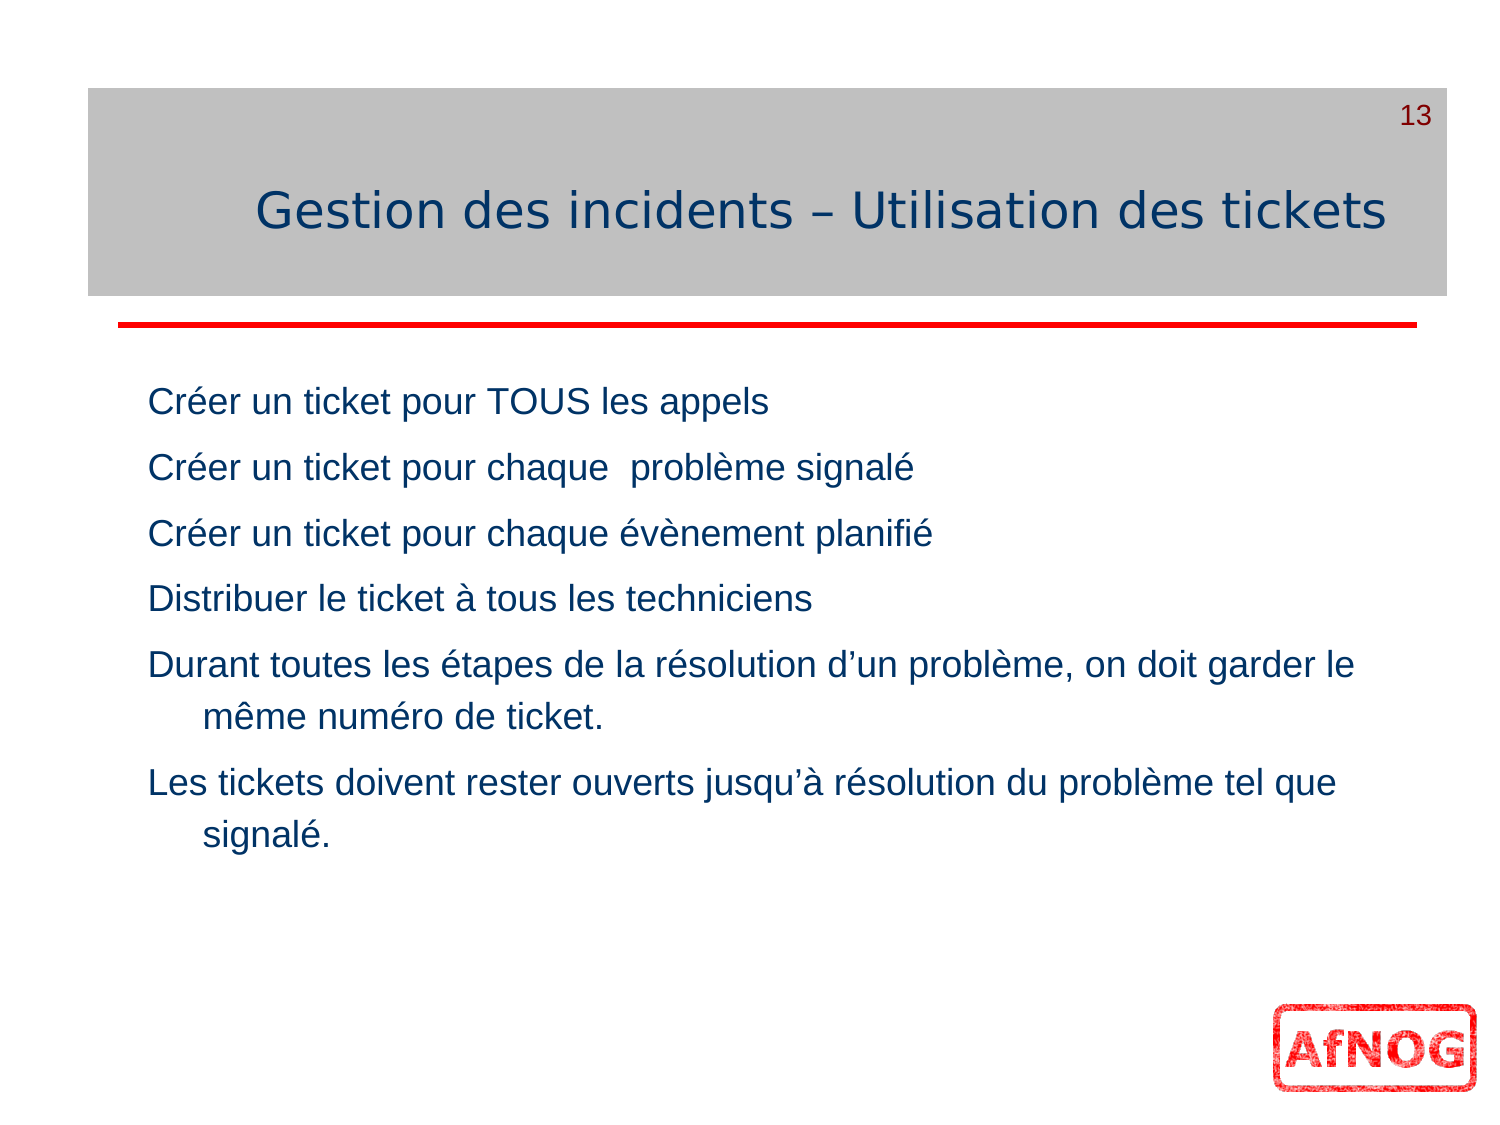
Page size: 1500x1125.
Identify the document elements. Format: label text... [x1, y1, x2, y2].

list Créer un ticket pour TOUS les appels Créer un ticket pour chaque problème signalé Créer un ticket pour chaque évènement planifié Distribuer le ticket à tous les techniciens Durant toutes les étapes de la résolution d’un problème, on doit garder le même numéro de ticket. Les tickets doivent rester ouverts jusqu’à résolution du problème tel que signalé. [132, 363, 1439, 1043]
title Gestion des incidents – Utilisation des tickets [217, 42, 1428, 246]
picture [1273, 1003, 1477, 1092]
